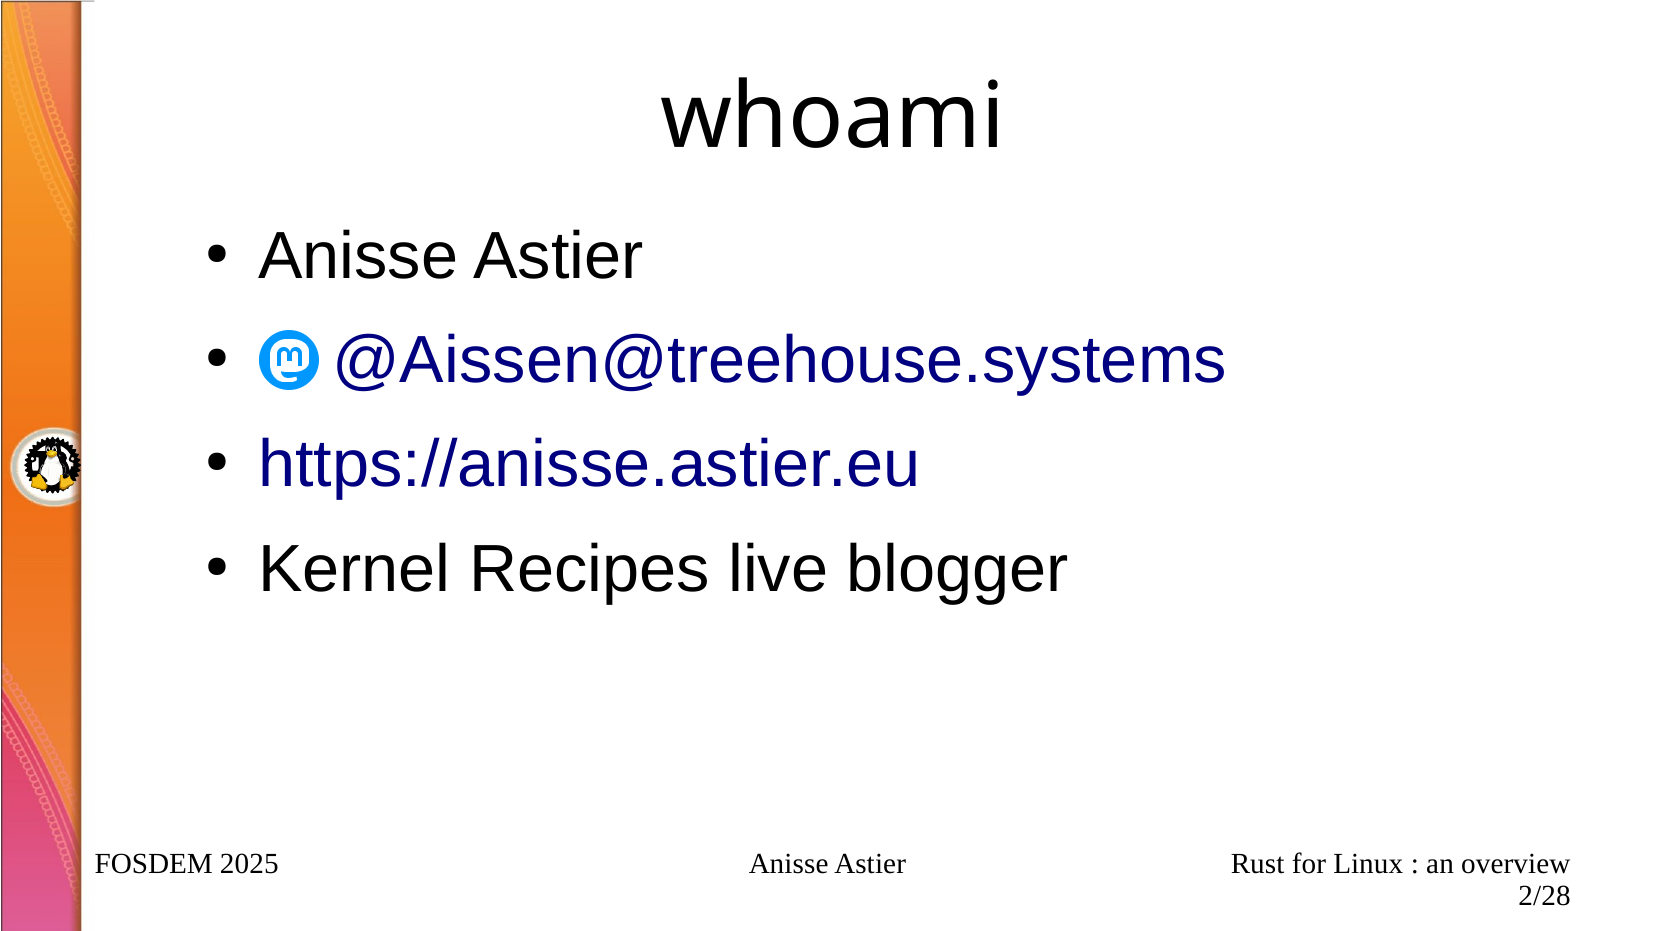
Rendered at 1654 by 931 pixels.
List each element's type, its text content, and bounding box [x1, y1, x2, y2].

picture [2, 2, 95, 931]
list Anisse Astier @Aissen@treehouse.systems https://anisse.astier.eu Kernel Recipes live blogger [187, 217, 1571, 758]
title whoami [94, 37, 1571, 188]
picture [259, 330, 319, 390]
